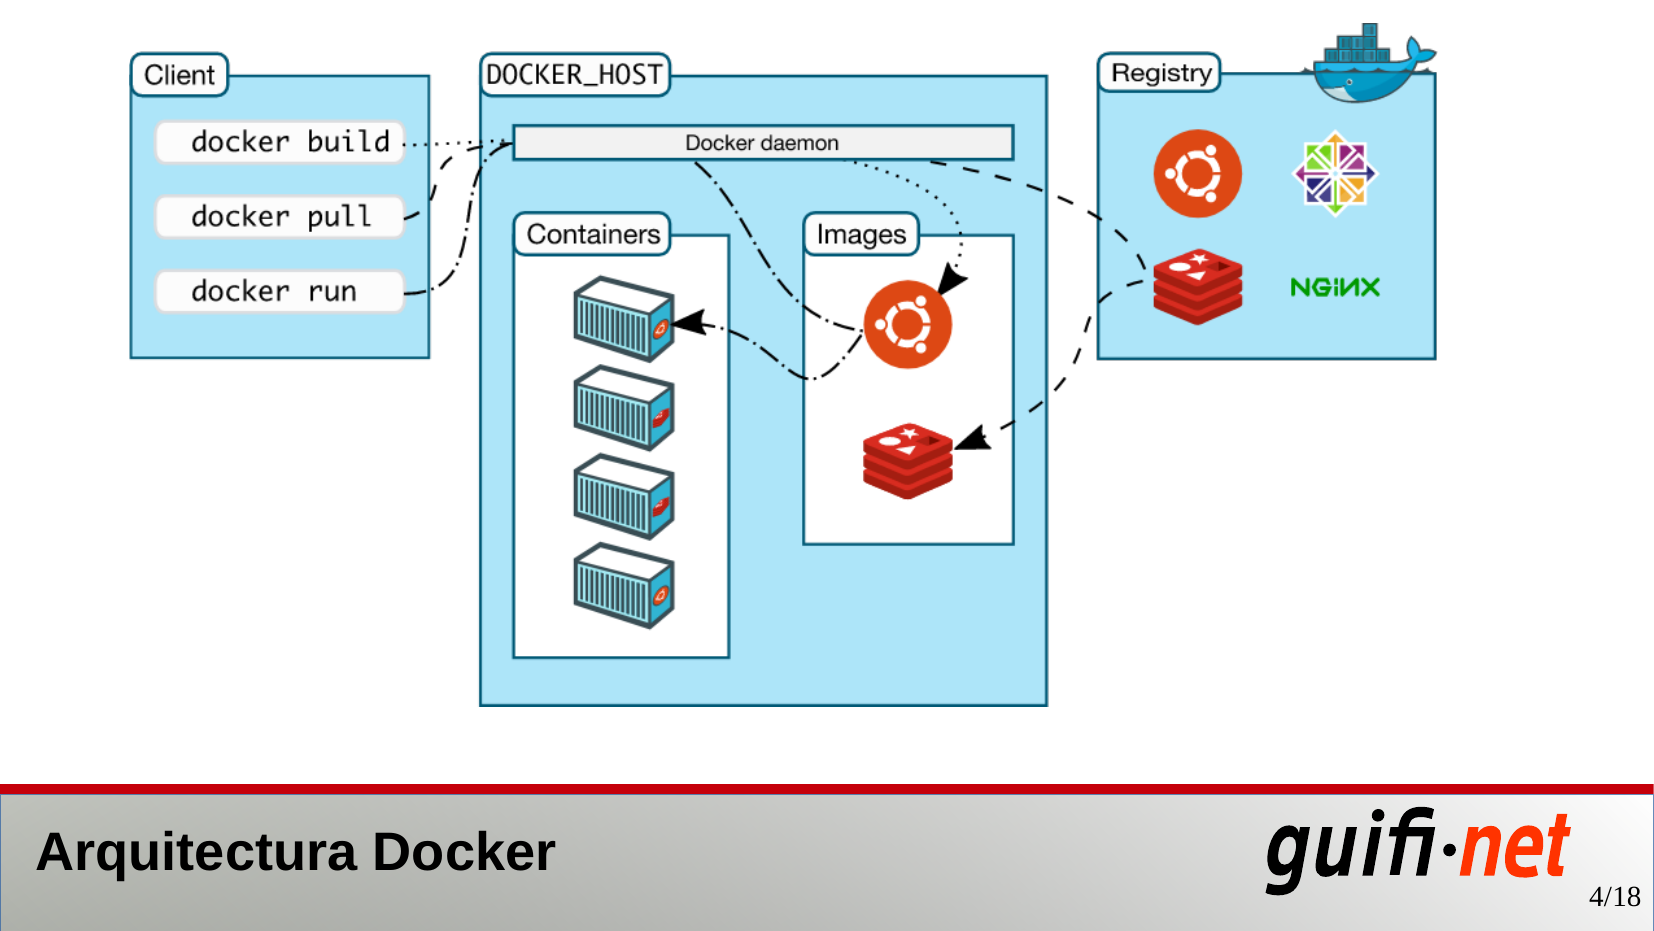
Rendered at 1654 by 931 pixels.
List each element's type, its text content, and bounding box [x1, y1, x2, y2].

picture [129, 23, 1438, 707]
title Arquitectura Docker [35, 804, 1182, 898]
picture [482, 56, 668, 94]
